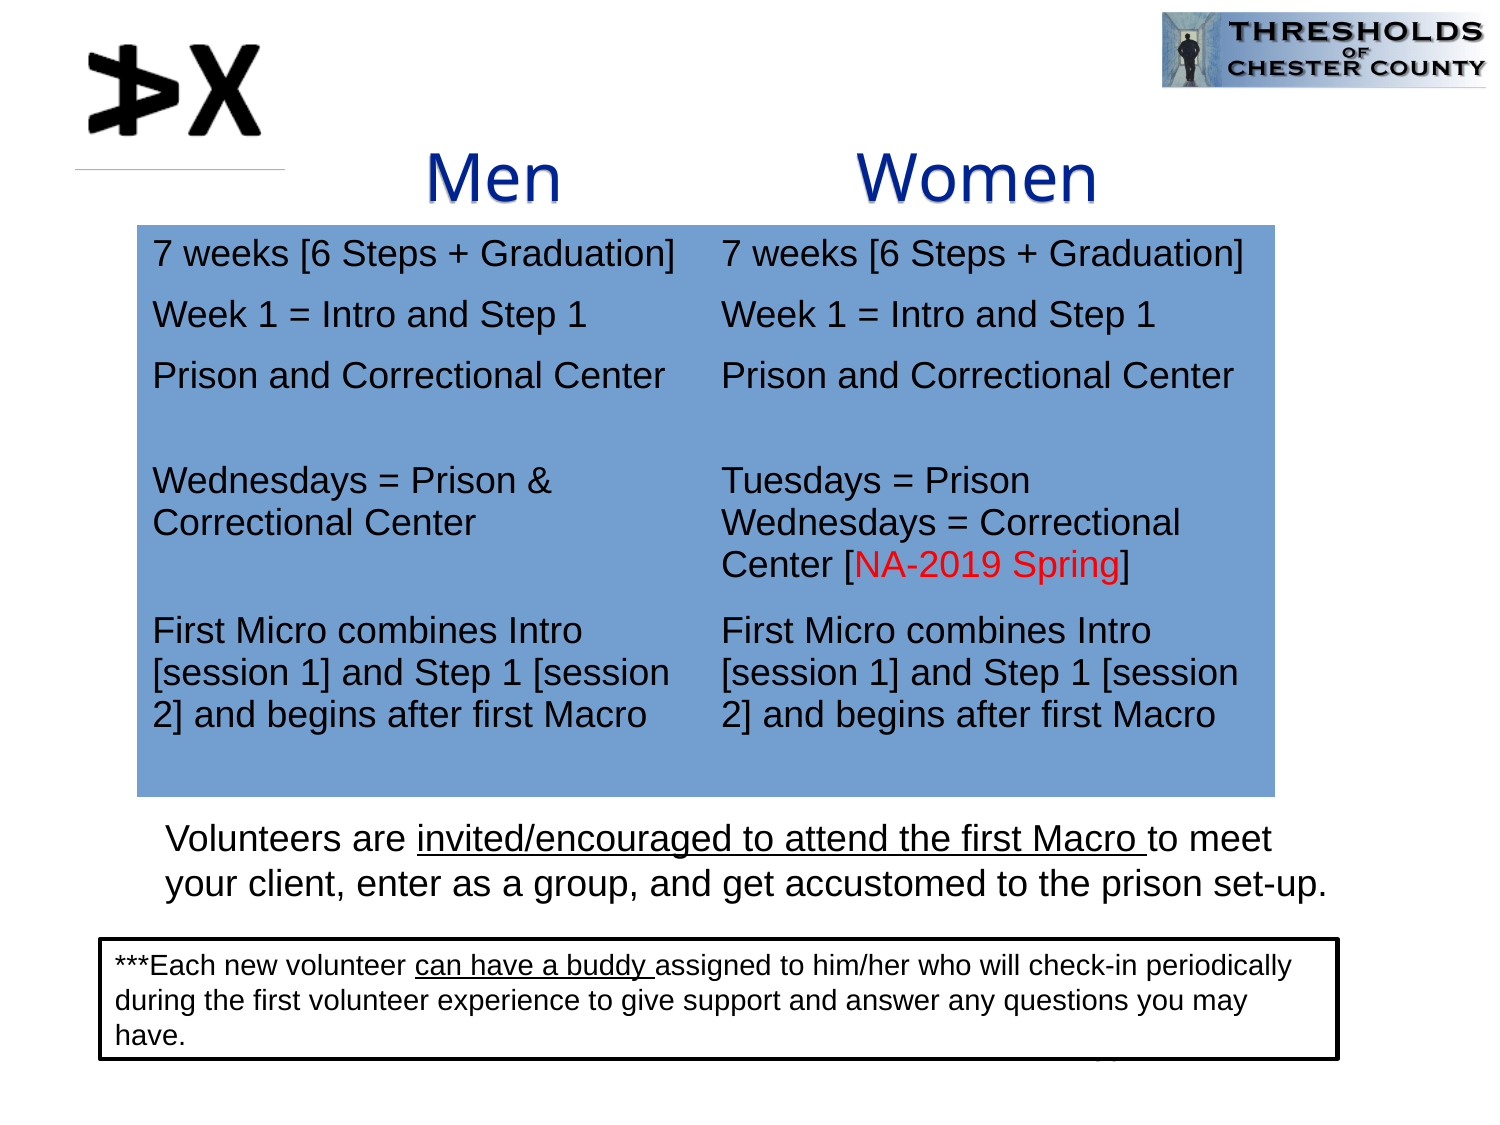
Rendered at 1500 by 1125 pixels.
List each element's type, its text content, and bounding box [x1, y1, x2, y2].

table_header 7 weeks [6 Steps + Graduation] [137, 225, 706, 286]
table_cell Prison and Correctional Center [137, 347, 706, 452]
table_cell Week 1 = Intro and Step 1 [706, 286, 1275, 347]
title Men Women [212, 125, 1313, 225]
table_header 7 weeks [6 Steps + Graduation] [706, 225, 1275, 286]
text_box ***Each new volunteer can have a buddy assigned to him/her who will check-in periodically during the first volunteer experience to give support and answer any questions you may have. [99, 939, 1338, 1025]
picture [75, 24, 287, 169]
text_box 30 [1074, 1025, 1388, 1101]
table_cell Tuesdays = Prison Wednesdays = Correctional Center [NA-2019 Spring] [706, 452, 1275, 602]
table_cell Prison and Correctional Center [706, 347, 1275, 452]
table_cell First Micro combines Intro [session 1] and Step 1 [session 2] and begins after first Macro [137, 602, 706, 797]
text_box Volunteers are invited/encouraged to attend the first Macro to meet your client, enter as a group, and get accustomed to the prison set-up. [150, 806, 1351, 913]
table_cell Week 1 = Intro and Step 1 [137, 286, 706, 347]
table_cell Wednesdays = Prison & Correctional Center [137, 452, 706, 602]
table_cell First Micro combines Intro [session 1] and Step 1 [session 2] and begins after first Macro [706, 602, 1275, 797]
